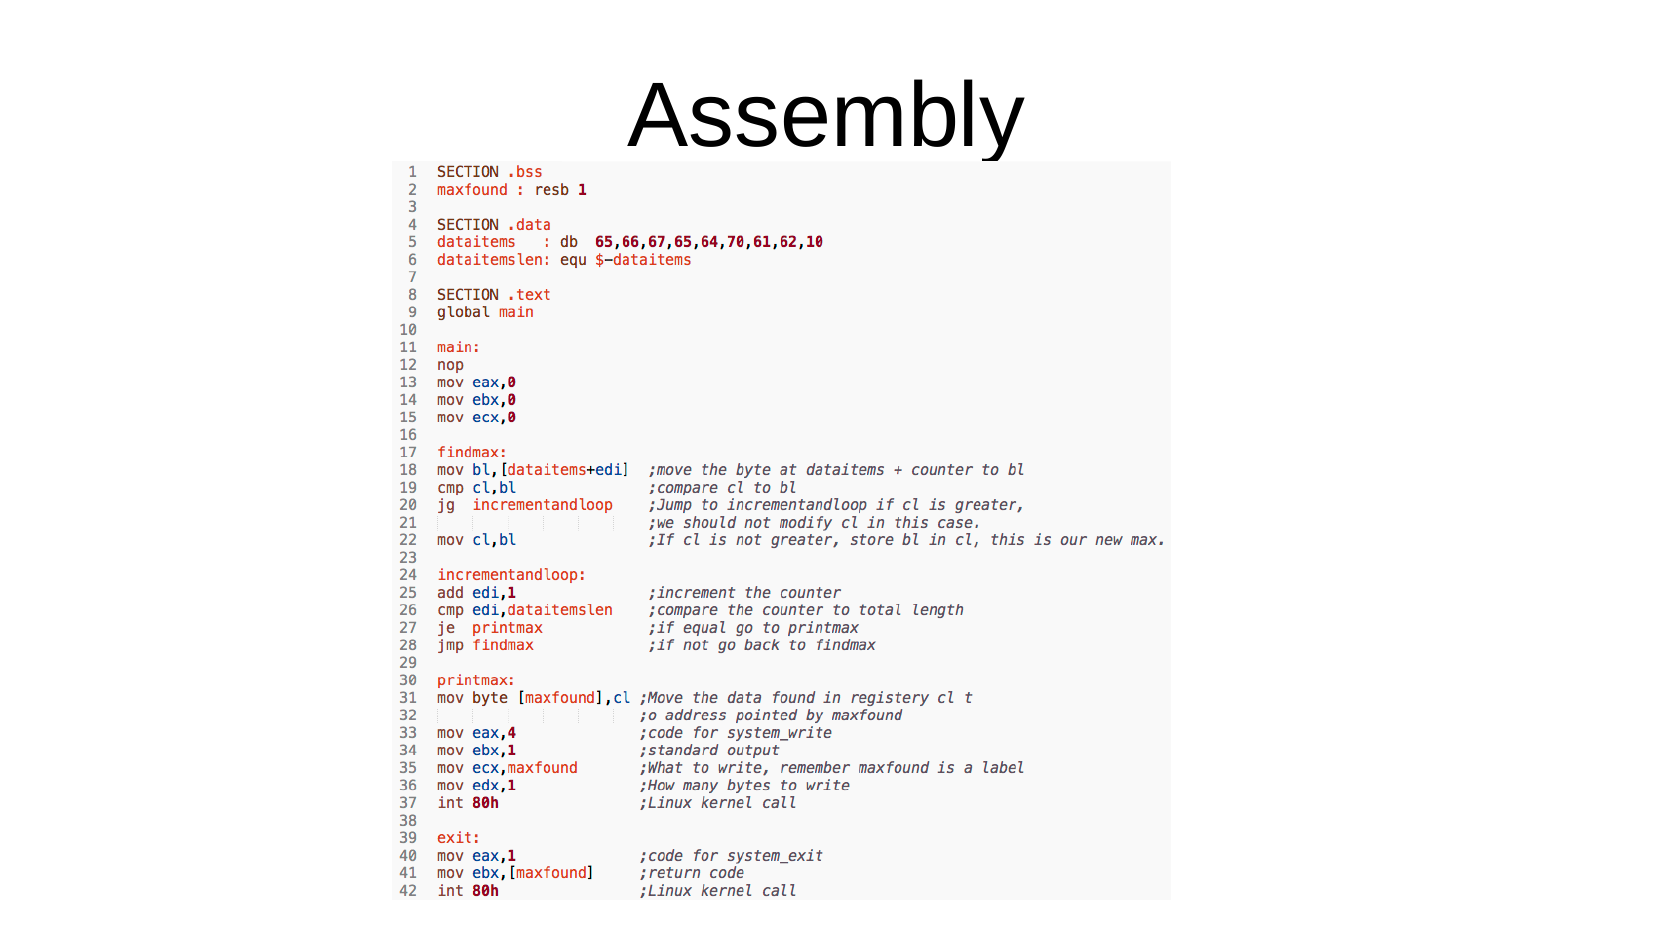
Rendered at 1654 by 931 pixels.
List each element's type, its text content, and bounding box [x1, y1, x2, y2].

title Assembly [82, 37, 1571, 193]
picture [392, 161, 1171, 901]
